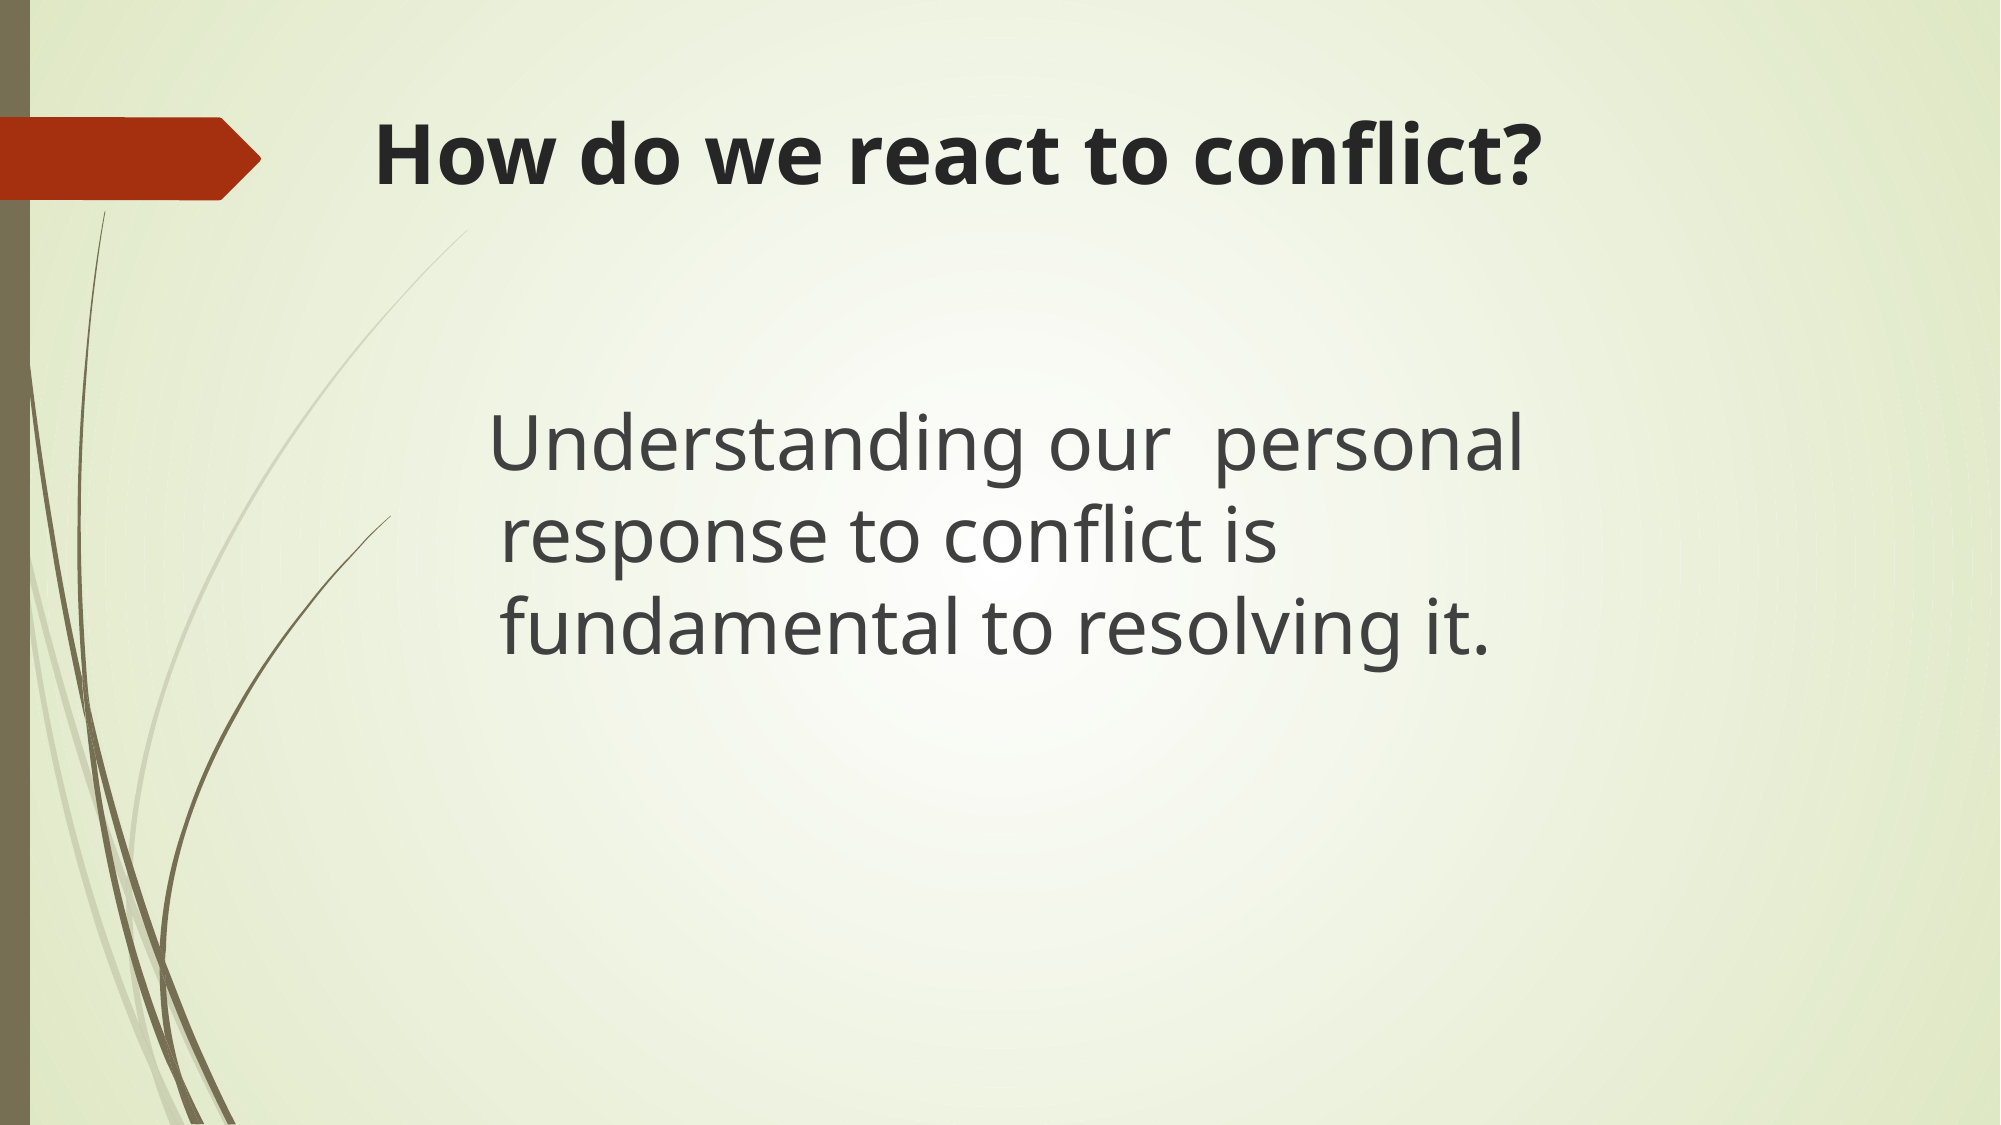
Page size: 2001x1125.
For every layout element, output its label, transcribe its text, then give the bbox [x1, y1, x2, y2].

title How do we react to conflict? [357, 93, 1751, 211]
list Understanding our personal response to conflict is fundamental to resolving it. [380, 386, 1656, 680]
